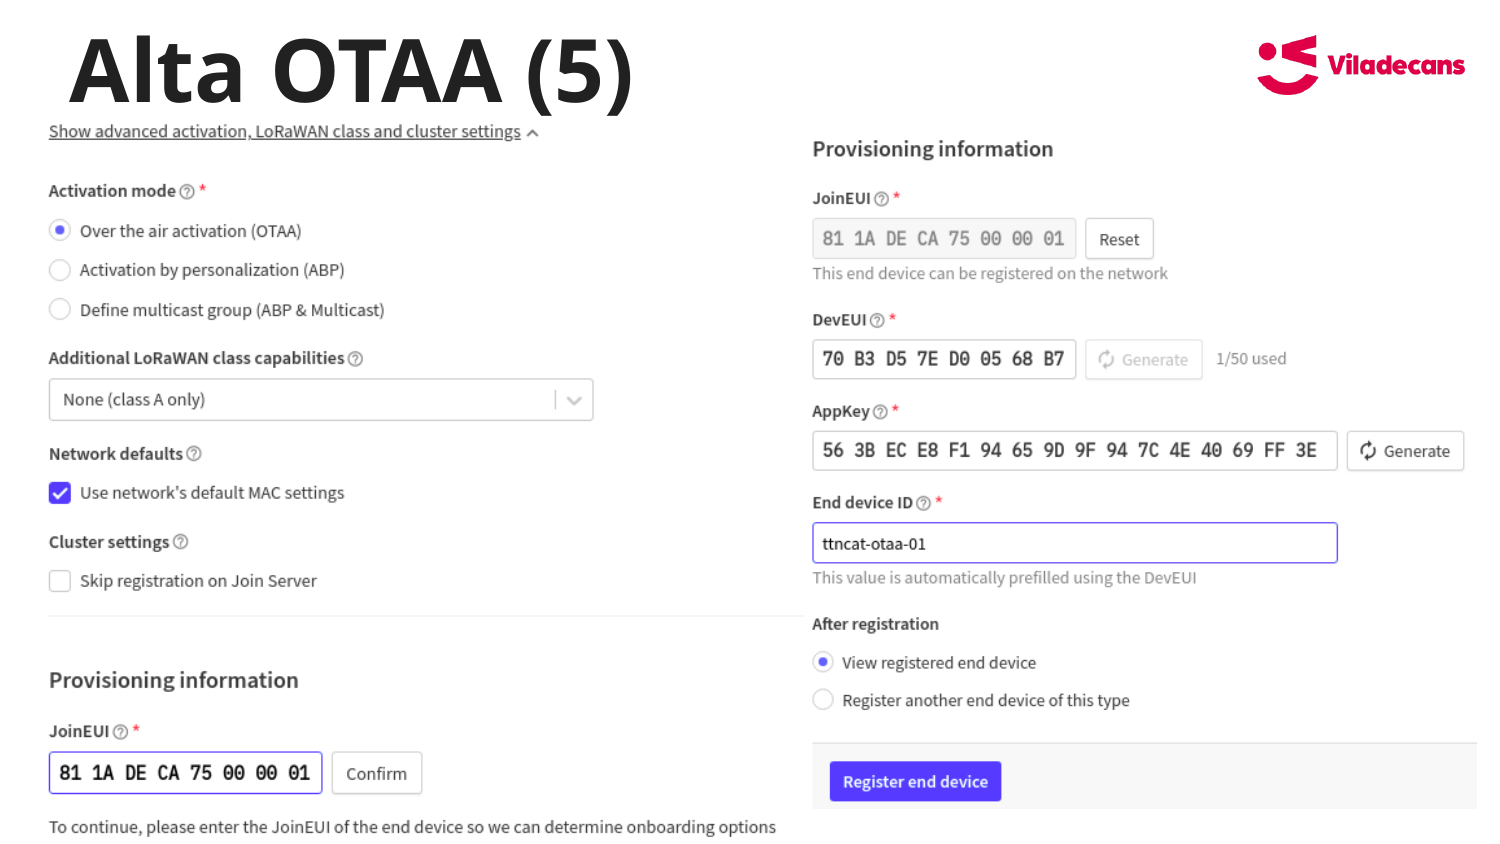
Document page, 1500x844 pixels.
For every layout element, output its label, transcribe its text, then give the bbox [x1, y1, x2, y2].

title Alta OTAA (5) [55, 0, 1453, 132]
picture [36, 118, 804, 844]
picture [805, 129, 1477, 809]
picture [1453, 35, 1465, 95]
